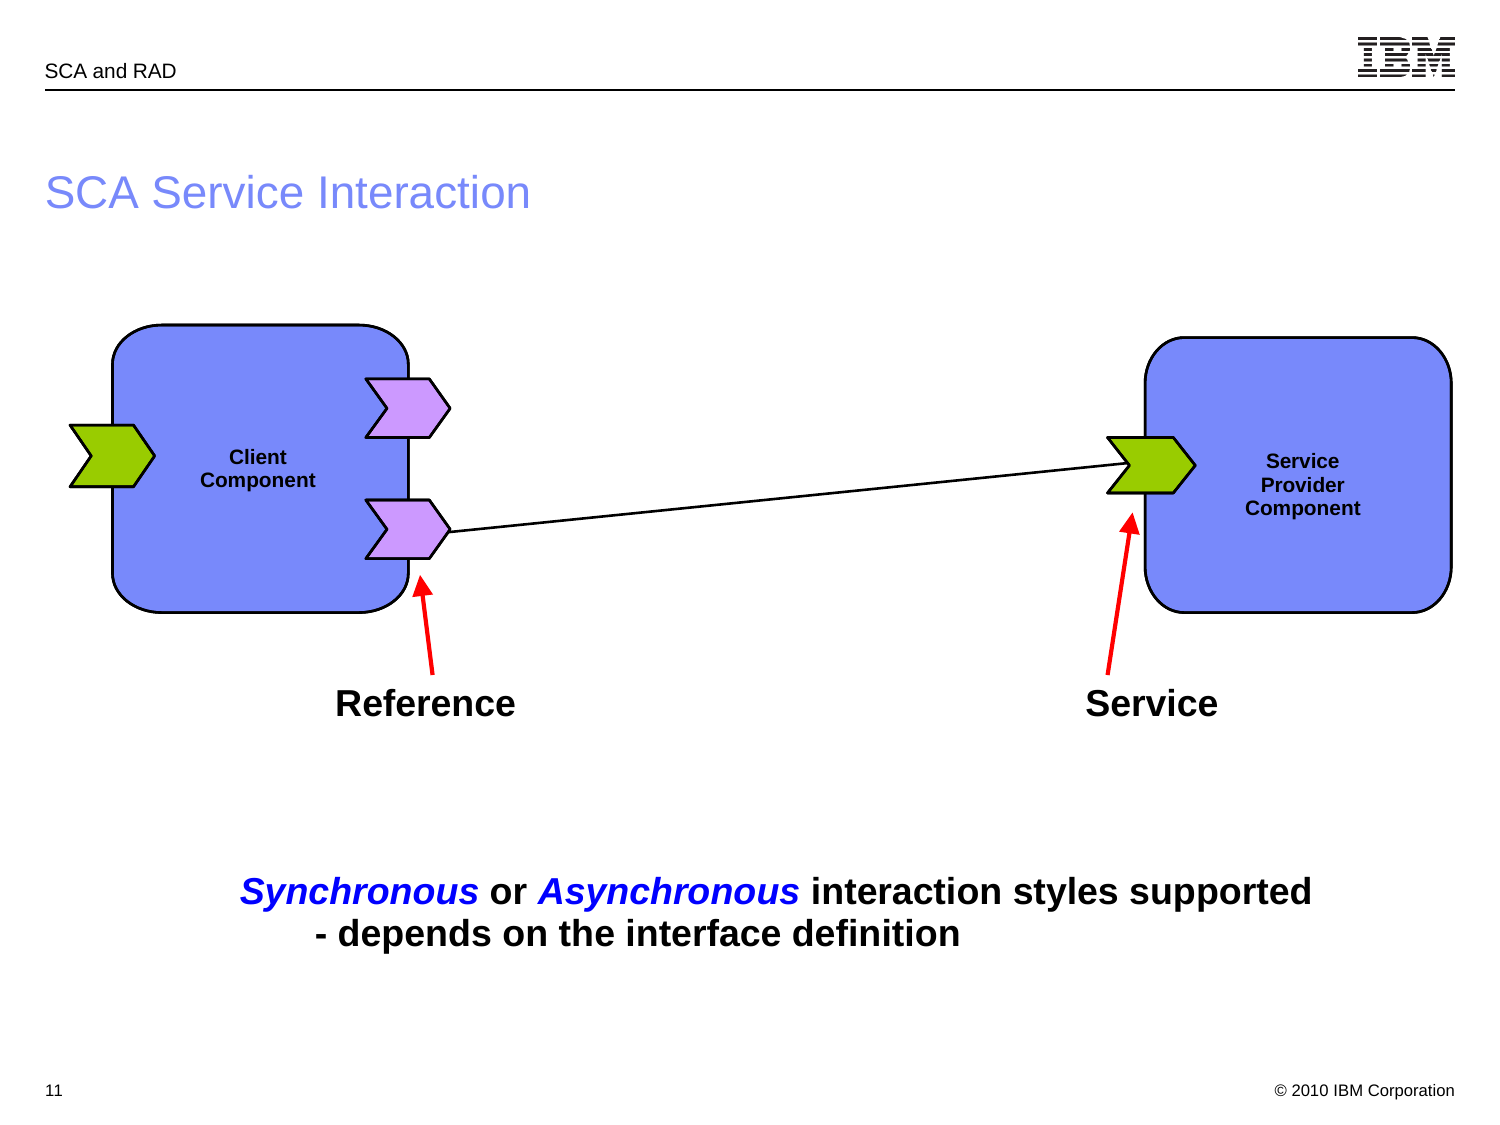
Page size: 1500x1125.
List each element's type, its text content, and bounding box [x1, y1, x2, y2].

text_box [74, 427, 152, 485]
picture [1358, 37, 1455, 77]
text_box [114, 327, 407, 611]
text_box [370, 502, 448, 557]
text_box [1147, 339, 1449, 611]
text_box Synchronous or Asynchronous interaction styles supported - depends on the interface definition [224, 862, 1329, 962]
text_box [370, 381, 448, 436]
text_box [1112, 439, 1193, 491]
text_box Service Provider Component [1244, 450, 1361, 520]
text_box Service [1070, 675, 1234, 733]
text_box Client Component [200, 445, 316, 493]
title SCA Service Interaction [29, 89, 1455, 301]
text_box Reference [320, 675, 531, 733]
